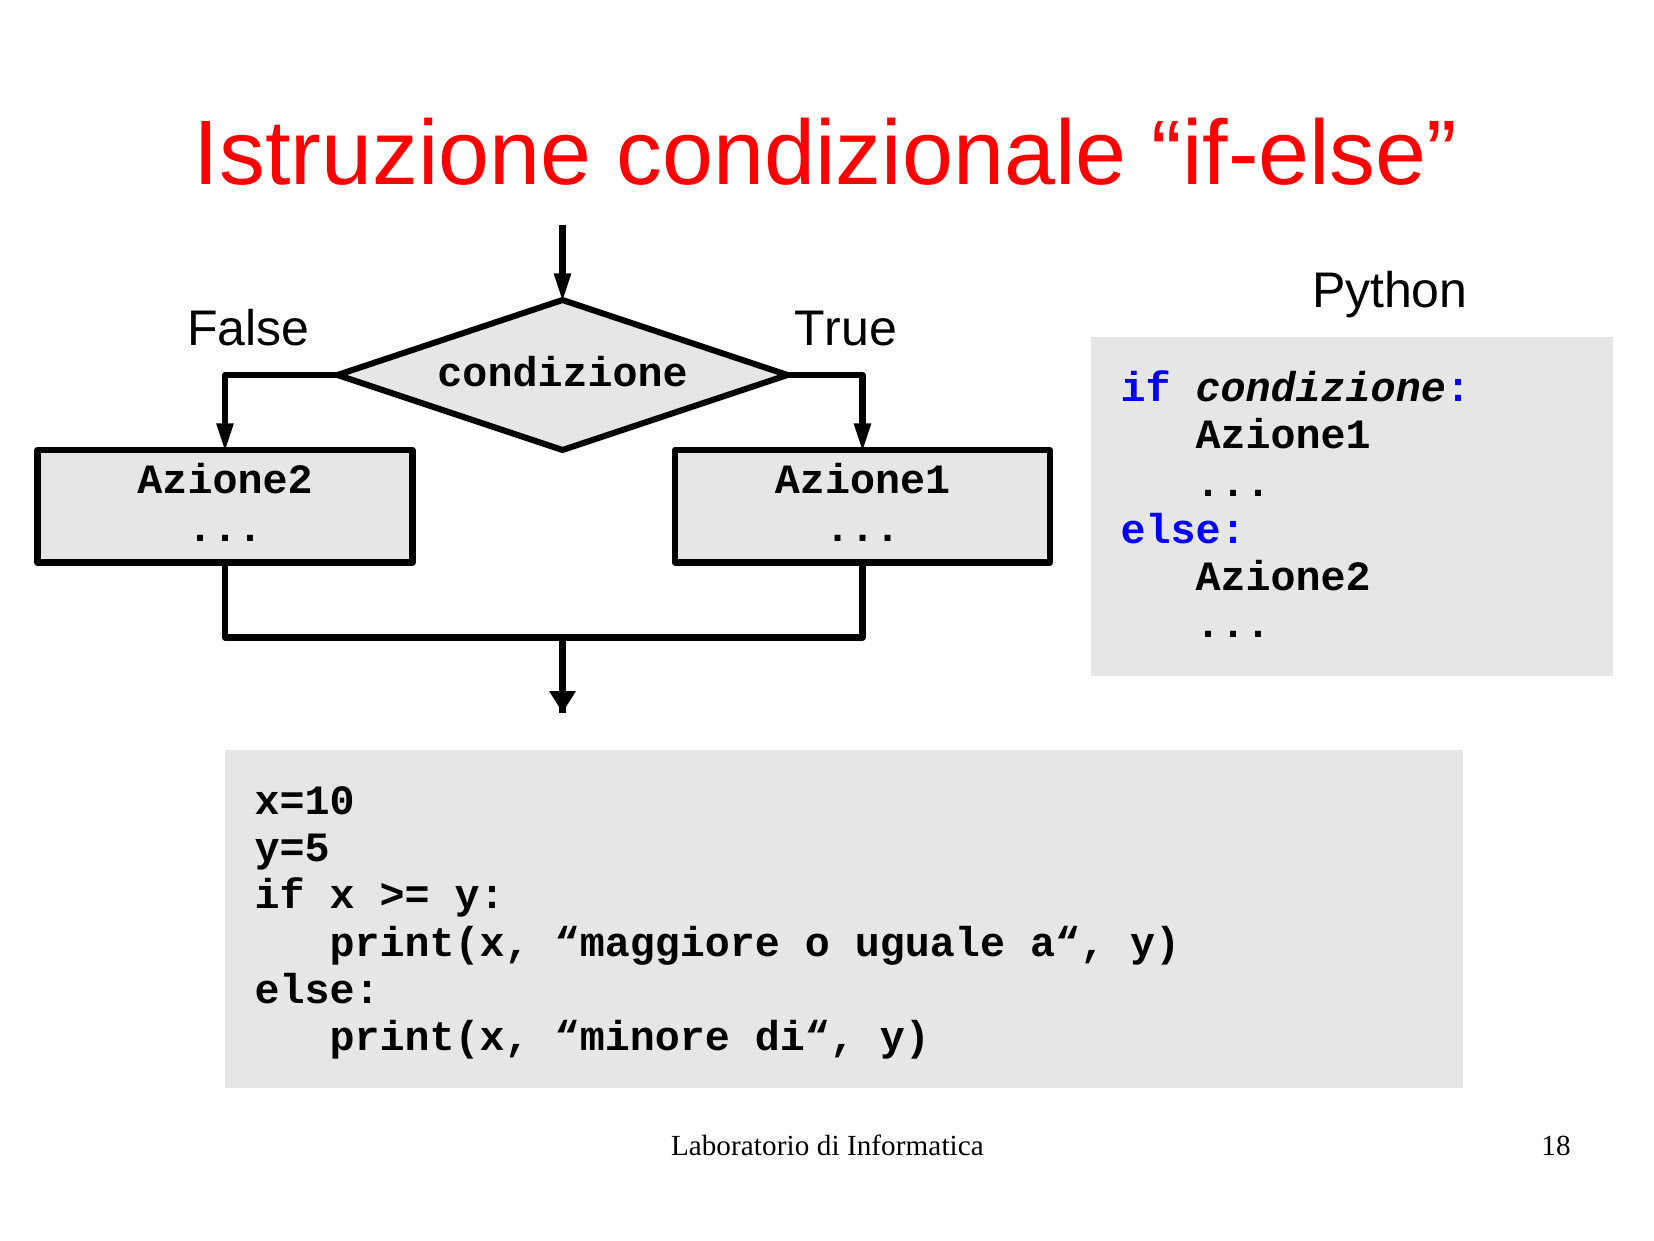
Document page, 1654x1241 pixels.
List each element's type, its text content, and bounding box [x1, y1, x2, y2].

text_box Python [1312, 262, 1468, 319]
text_box Azione1 ... [675, 450, 1051, 563]
text_box x=10 y=5 if x >= y: print(x, “maggiore o uguale a“, y) else: print(x, “minore di“, y) [225, 750, 1463, 1088]
text_box condizione [338, 300, 788, 451]
text_box Azione2 ... [37, 450, 413, 563]
text_box True [794, 300, 901, 356]
title Istruzione condizionale “if-else” [82, 49, 1571, 257]
text_box False [187, 300, 310, 356]
text_box if condizione: Azione1 ... else: Azione2 ... [1091, 337, 1613, 676]
